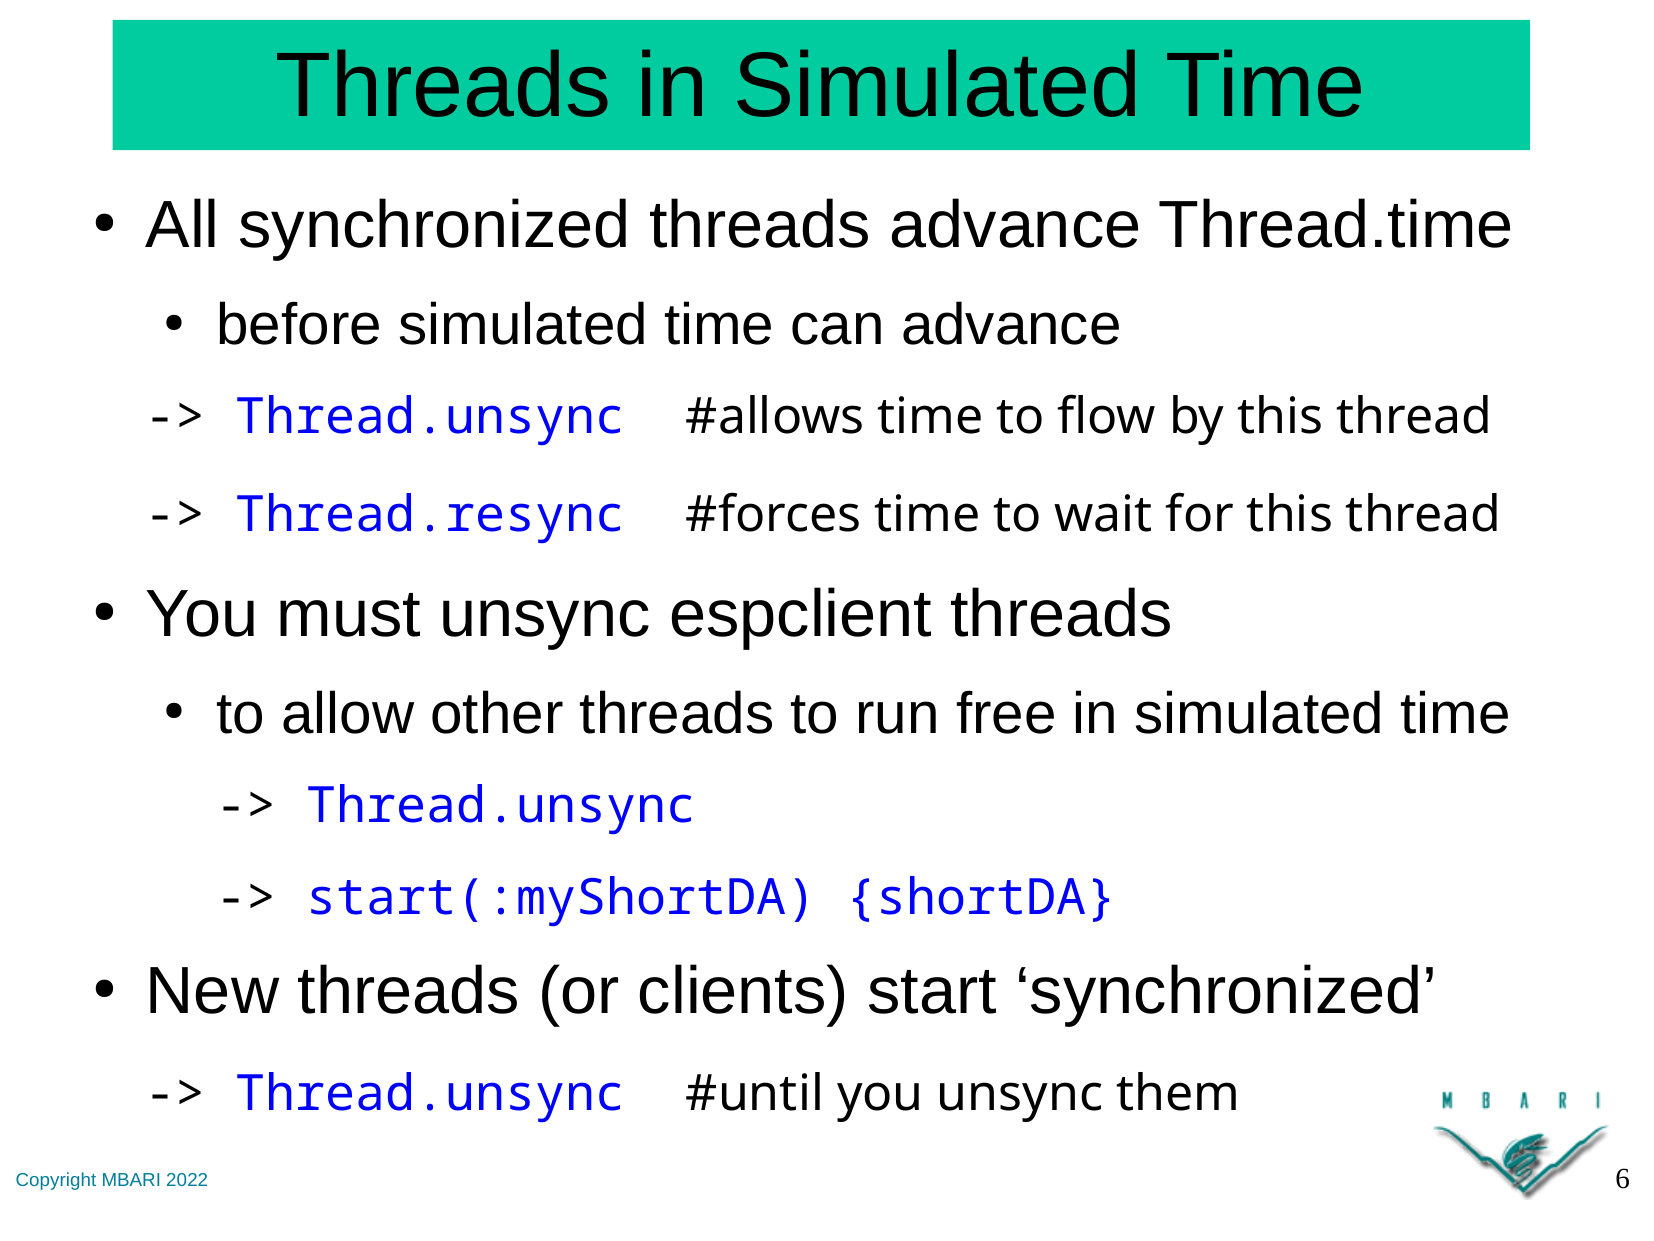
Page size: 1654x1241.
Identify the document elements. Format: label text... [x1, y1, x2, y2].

picture [1426, 1163, 1613, 1200]
title Threads in Simulated Time [112, 19, 1530, 151]
list All synchronized threads advance Thread.time before simulated time can advance -> Thread.unsync #allows time to flow by this thread -> Thread.resync #forces time to wait for this thread You must unsync espclient threads to allow other threads to run free in simulated time -> Thread.unsync -> start(:myShortDA) {shortDA} New threads (or clients) start ‘synchronized’ -> Thread.unsync #until you unsync them [75, 187, 1613, 1163]
